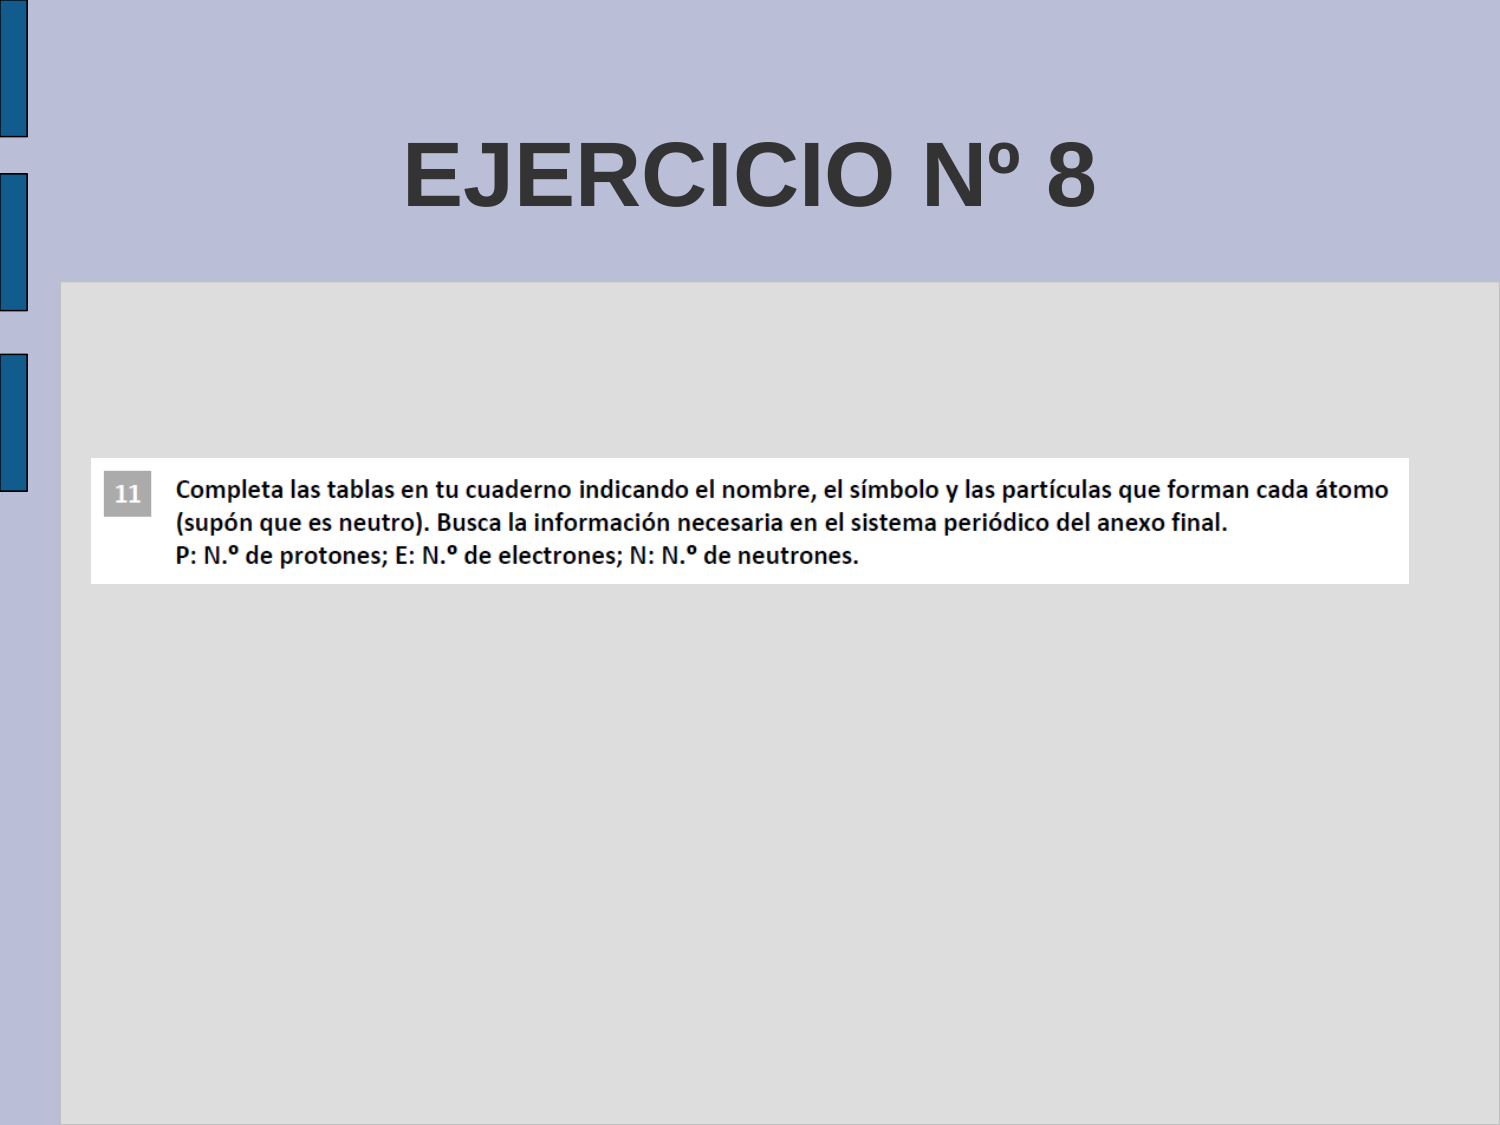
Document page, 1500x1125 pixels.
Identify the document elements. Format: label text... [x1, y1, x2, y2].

picture [91, 458, 1409, 584]
title EJERCICIO Nº 8 [110, 80, 1391, 271]
